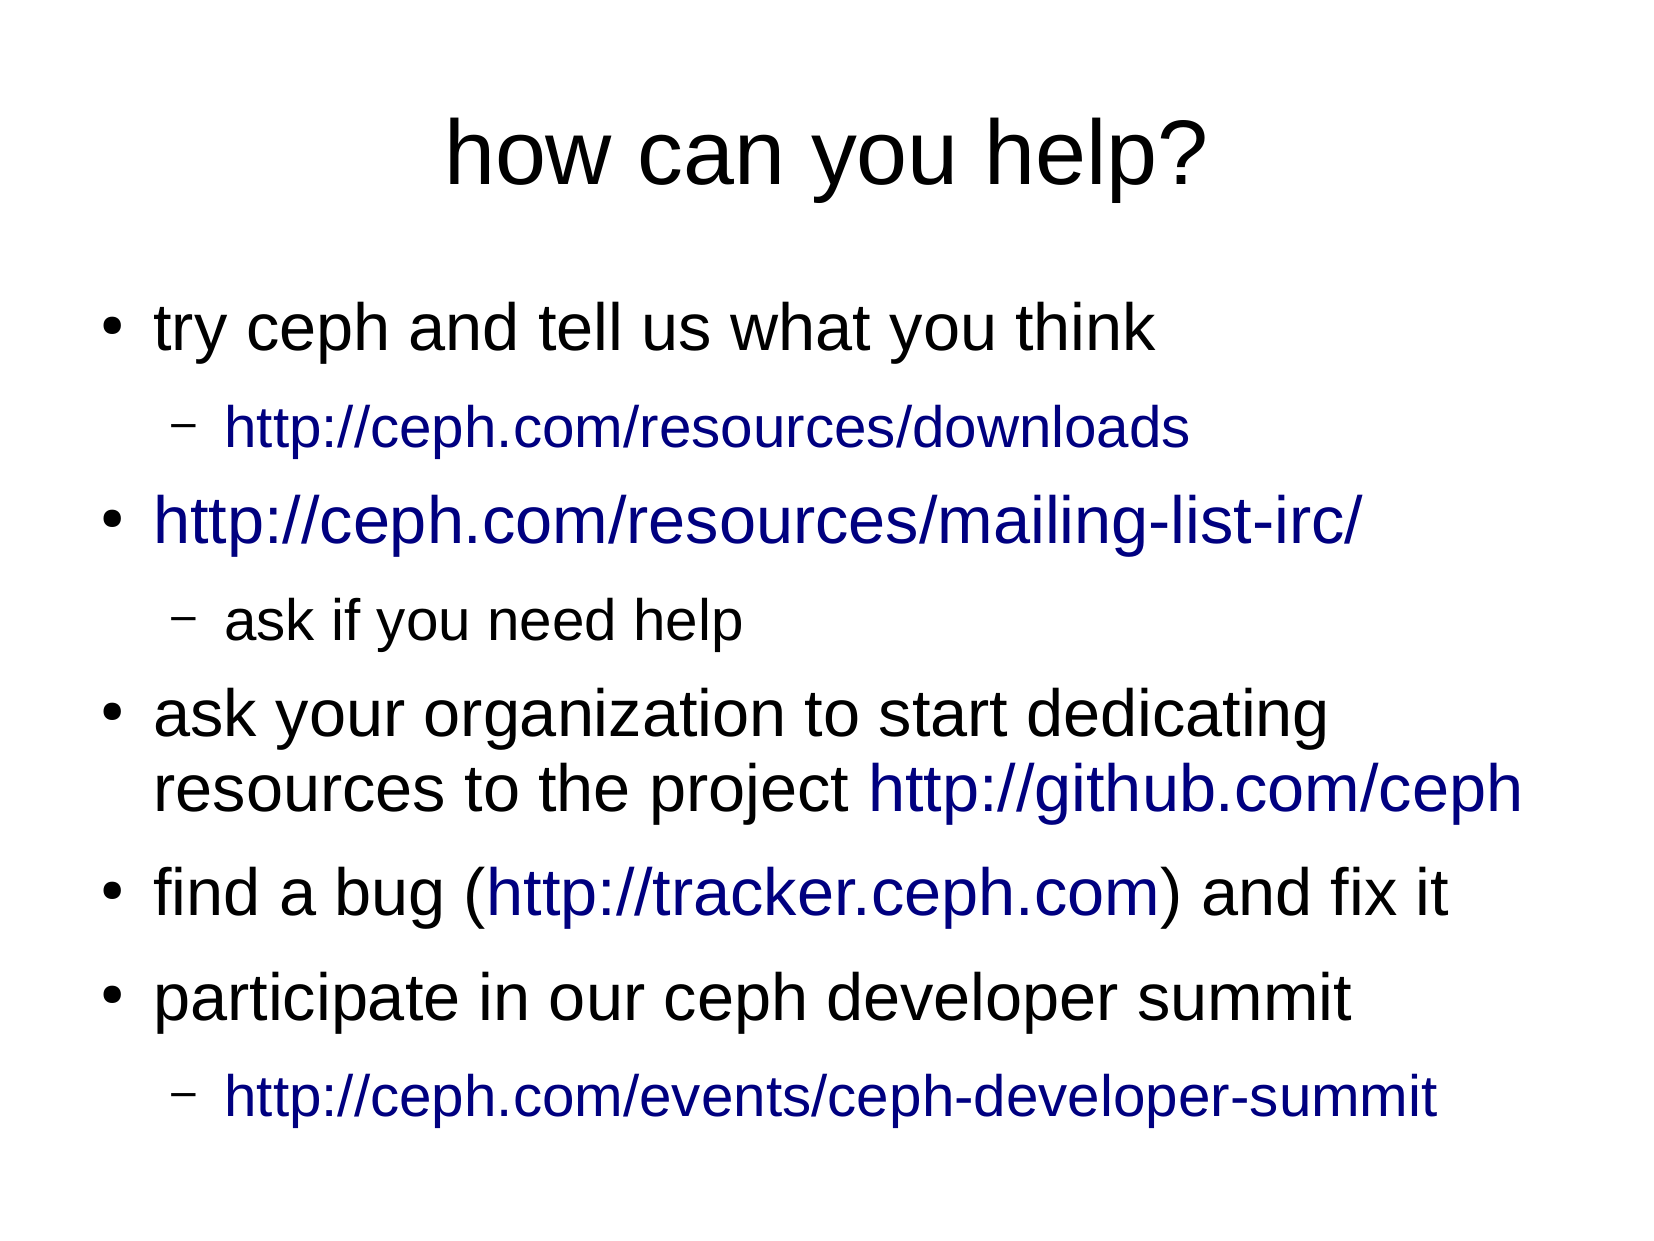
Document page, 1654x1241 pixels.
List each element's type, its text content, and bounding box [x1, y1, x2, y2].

list try ceph and tell us what you think http://ceph.com/resources/downloads http://ceph.com/resources/mailing-list-irc/ ask if you need help ask your organization to start dedicating resources to the project http://github.com/ceph find a bug (http://tracker.ceph.com) and fix it participate in our ceph developer summit http://ceph.com/events/ceph-developer-summit [82, 290, 1538, 1241]
title how can you help? [82, 49, 1571, 257]
